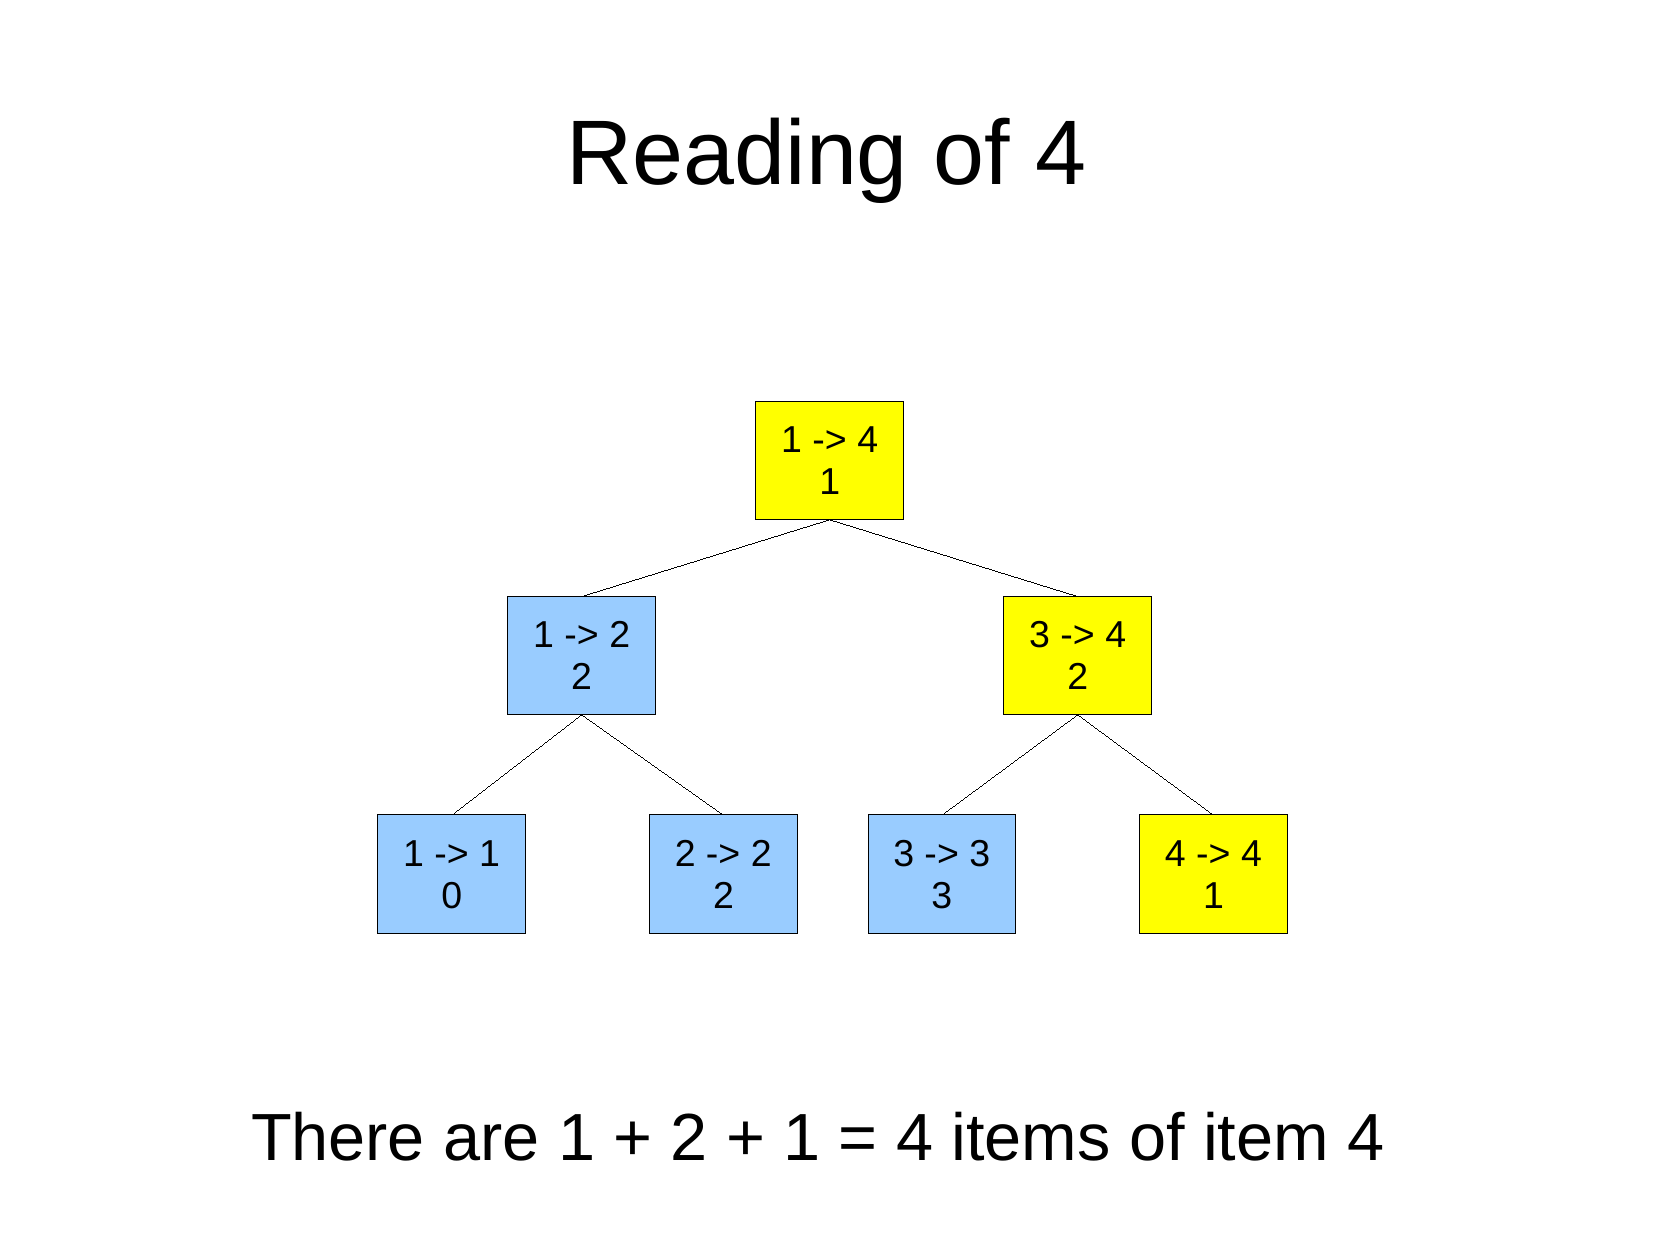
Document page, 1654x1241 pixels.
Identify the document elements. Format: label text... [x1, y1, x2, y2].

text_box 3 -> 4 2 [1003, 596, 1152, 715]
text_box 2 -> 2 2 [649, 814, 798, 934]
title Reading of 4 [82, 49, 1571, 257]
text_box 1 -> 4 1 [755, 401, 904, 520]
text_box There are 1 + 2 + 1 = 4 items of item 4 [236, 1092, 1405, 1183]
text_box 3 -> 3 3 [868, 814, 1016, 934]
text_box 1 -> 1 0 [377, 814, 526, 934]
text_box 4 -> 4 1 [1139, 814, 1288, 934]
text_box 1 -> 2 2 [507, 596, 656, 715]
